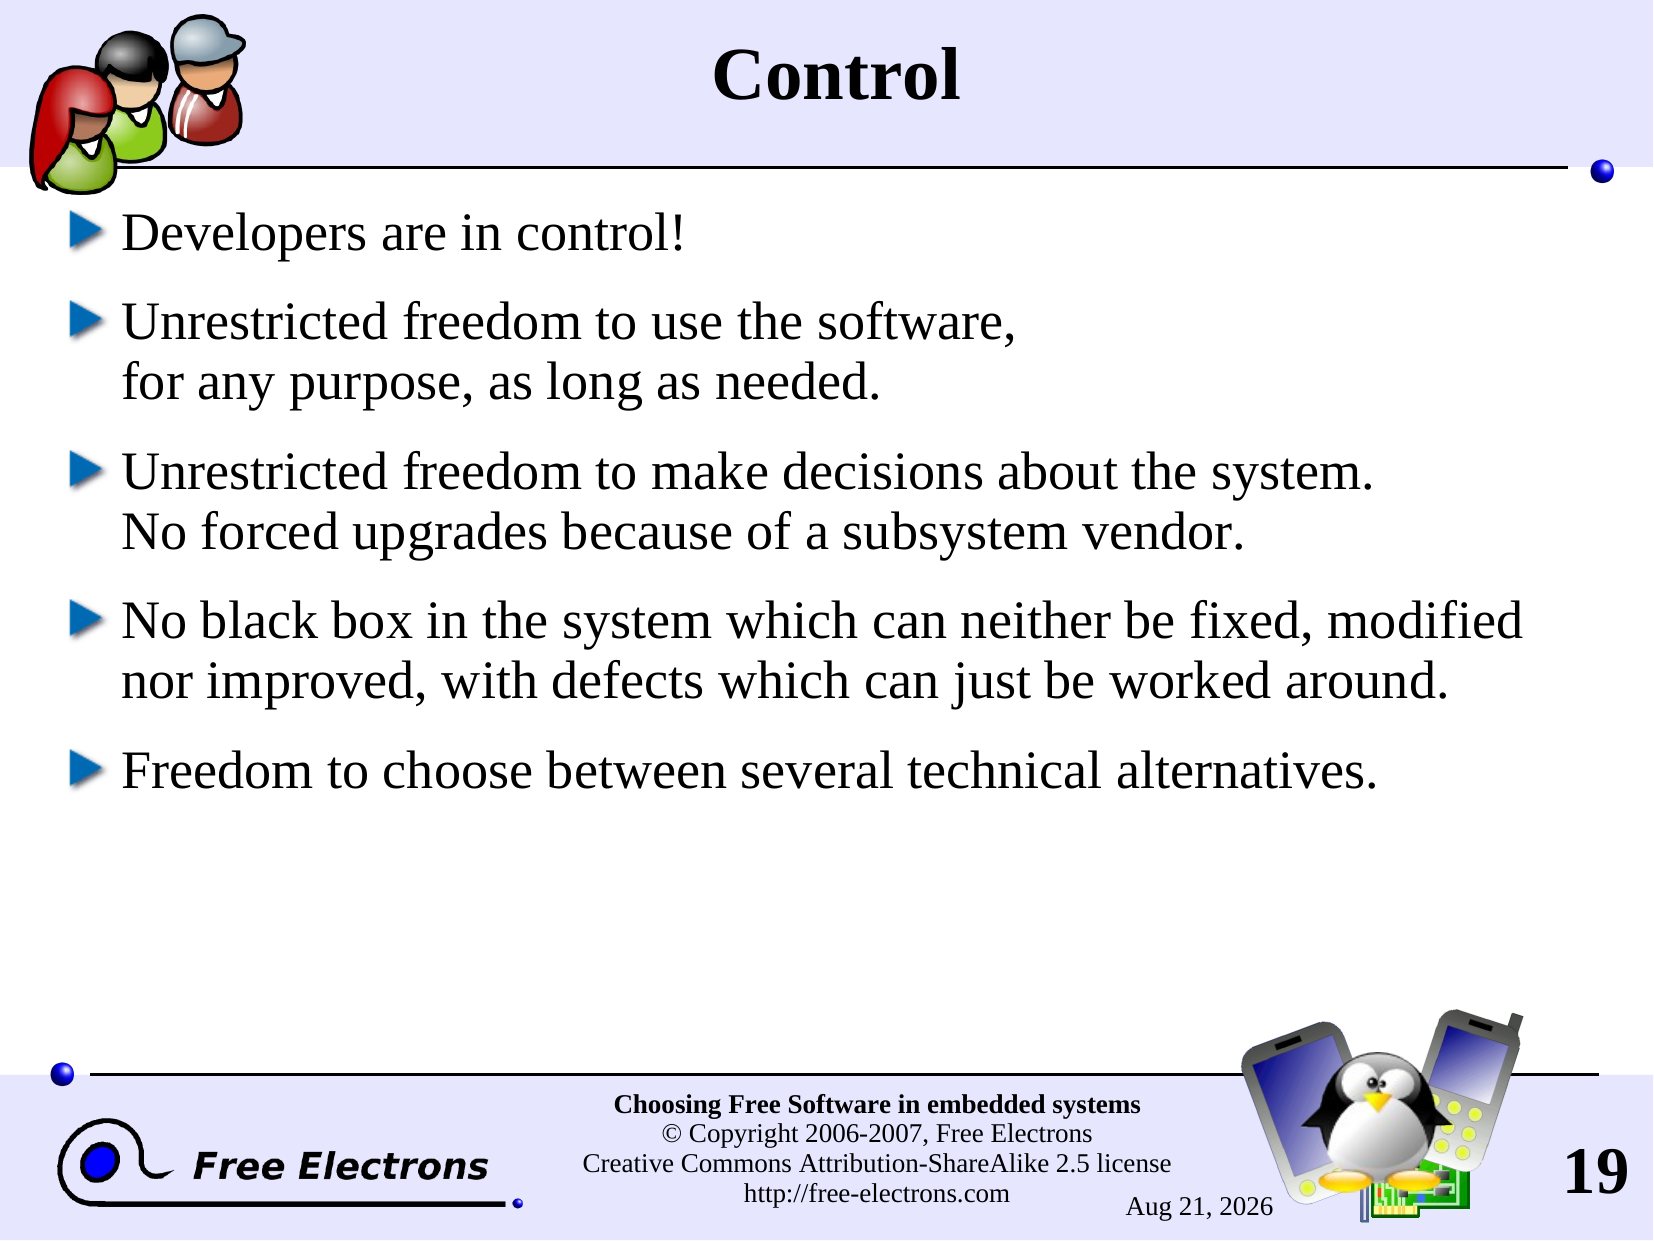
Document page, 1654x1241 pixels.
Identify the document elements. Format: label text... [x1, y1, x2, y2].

picture [1225, 1021, 1536, 1240]
picture [29, 14, 246, 195]
picture [50, 1107, 527, 1216]
list Developers are in control! Unrestricted freedom to use the software, for any purpose, as long as needed. Unrestricted freedom to make decisions about the system. No forced upgrades because of a subsystem vendor. No black box in the system which can neither be fixed, modified nor improved, with defects which can just be worked around. Freedom to choose between several technical alternatives. [50, 202, 1578, 1021]
title Control [246, 25, 1604, 124]
